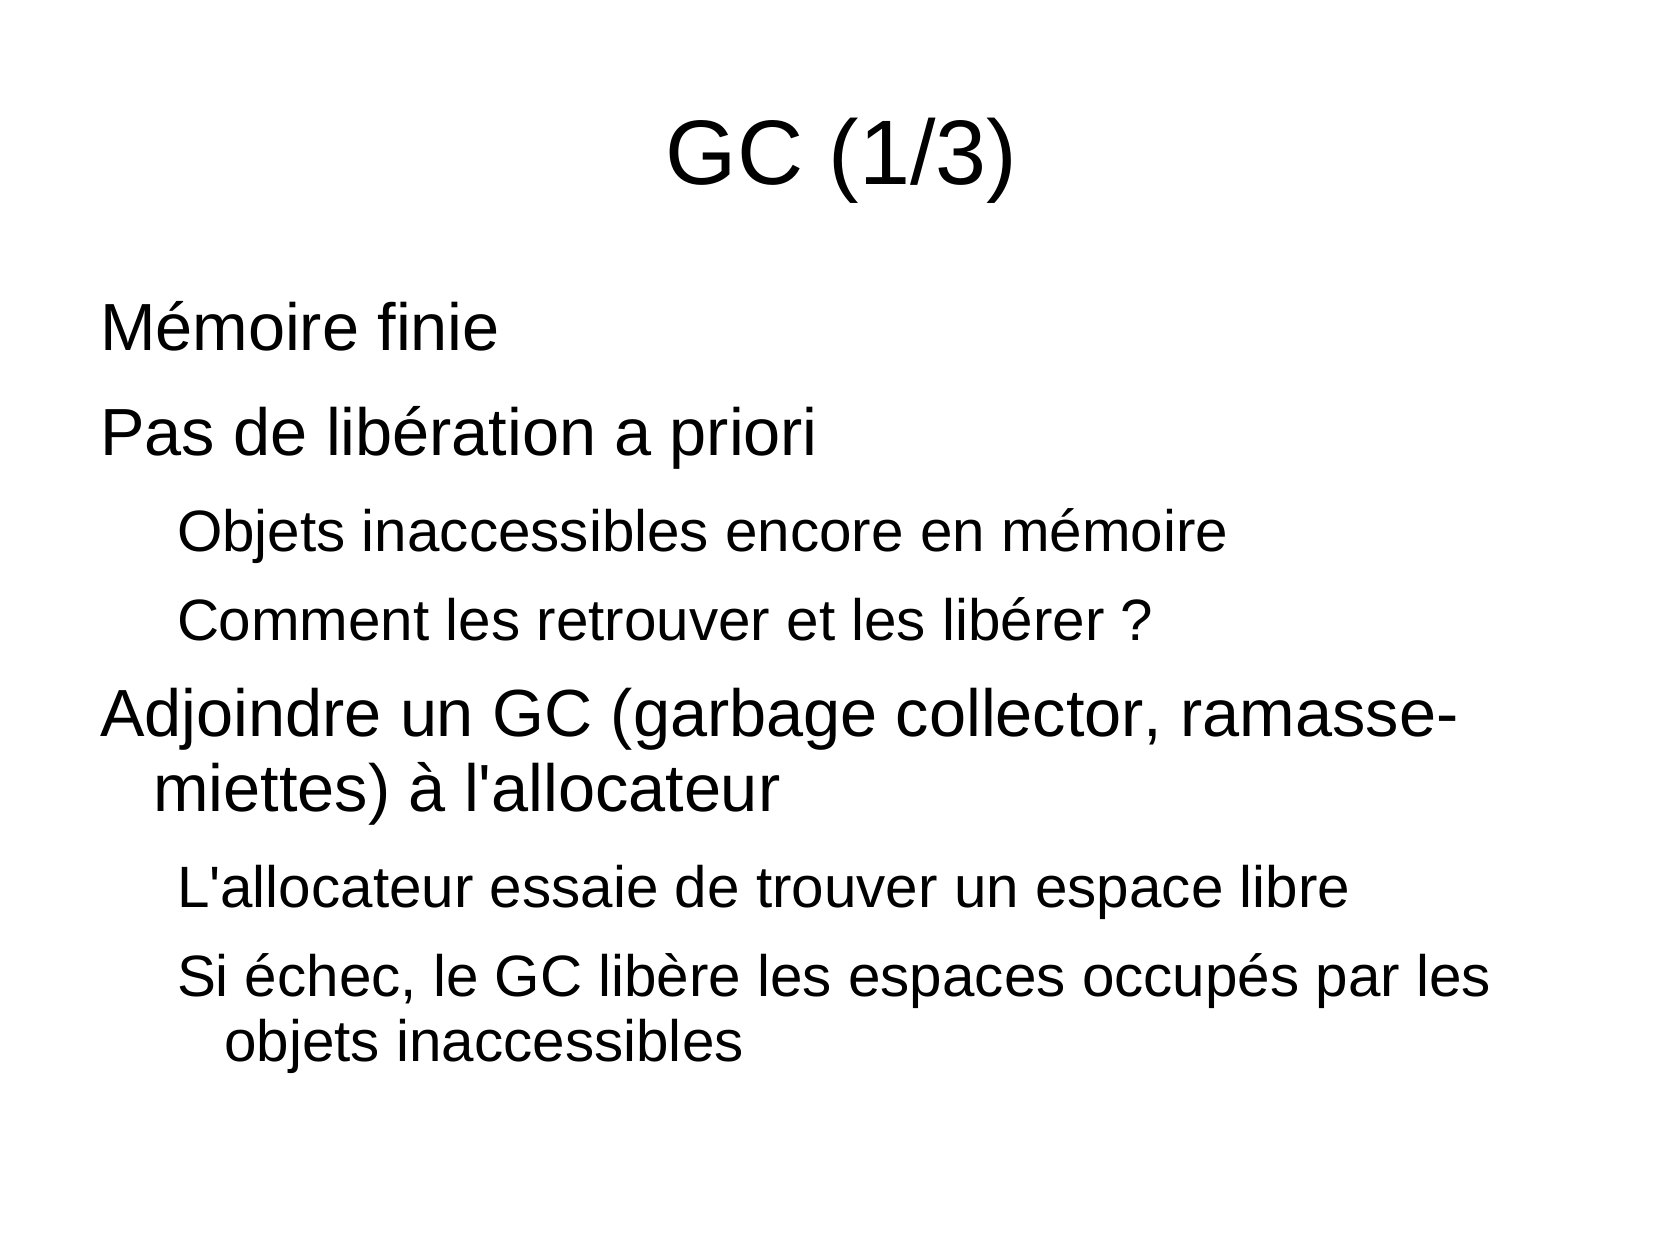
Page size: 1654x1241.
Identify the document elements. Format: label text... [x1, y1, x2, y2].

title GC (1/3) [29, 56, 1654, 250]
list Mémoire finie Pas de libération a priori Objets inaccessibles encore en mémoire Comment les retrouver et les libérer ? Adjoindre un GC (garbage collector, ramasse-miettes) à l'allocateur L'allocateur essaie de trouver un espace libre Si échec, le GC libère les espaces occupés par les objets inaccessibles [82, 290, 1571, 1145]
